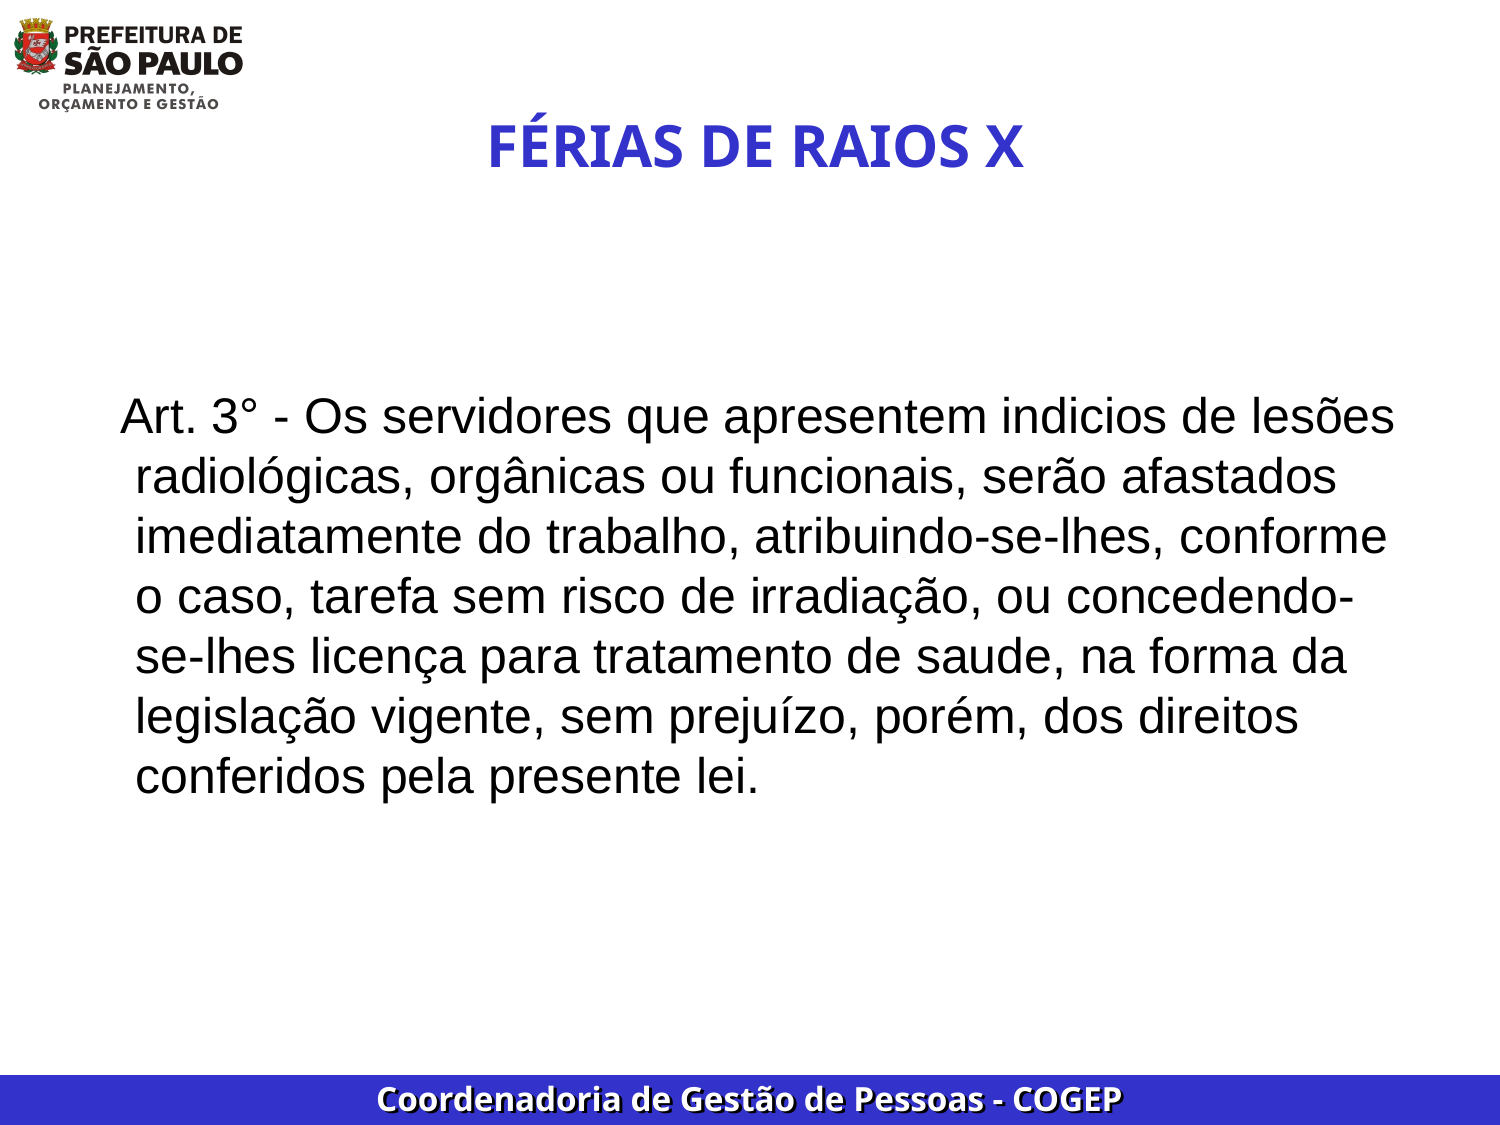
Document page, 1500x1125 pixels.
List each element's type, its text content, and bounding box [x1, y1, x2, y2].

subtitle Art. 3° - Os servidores que apresentem indicios de lesões radiológicas, orgânicas ou funcionais, serão afastados imediatamente do trabalho, atribuindo-se-lhes, conforme o caso, tarefa sem risco de irradiação, ou concedendo-se-lhes licença para tratamento de saude, na forma da legislação vigente, sem prejuízo, porém, dos direitos conferidos pela presente lei. [29, 376, 1436, 811]
title FÉRIAS DE RAIOS X [100, 101, 1412, 187]
